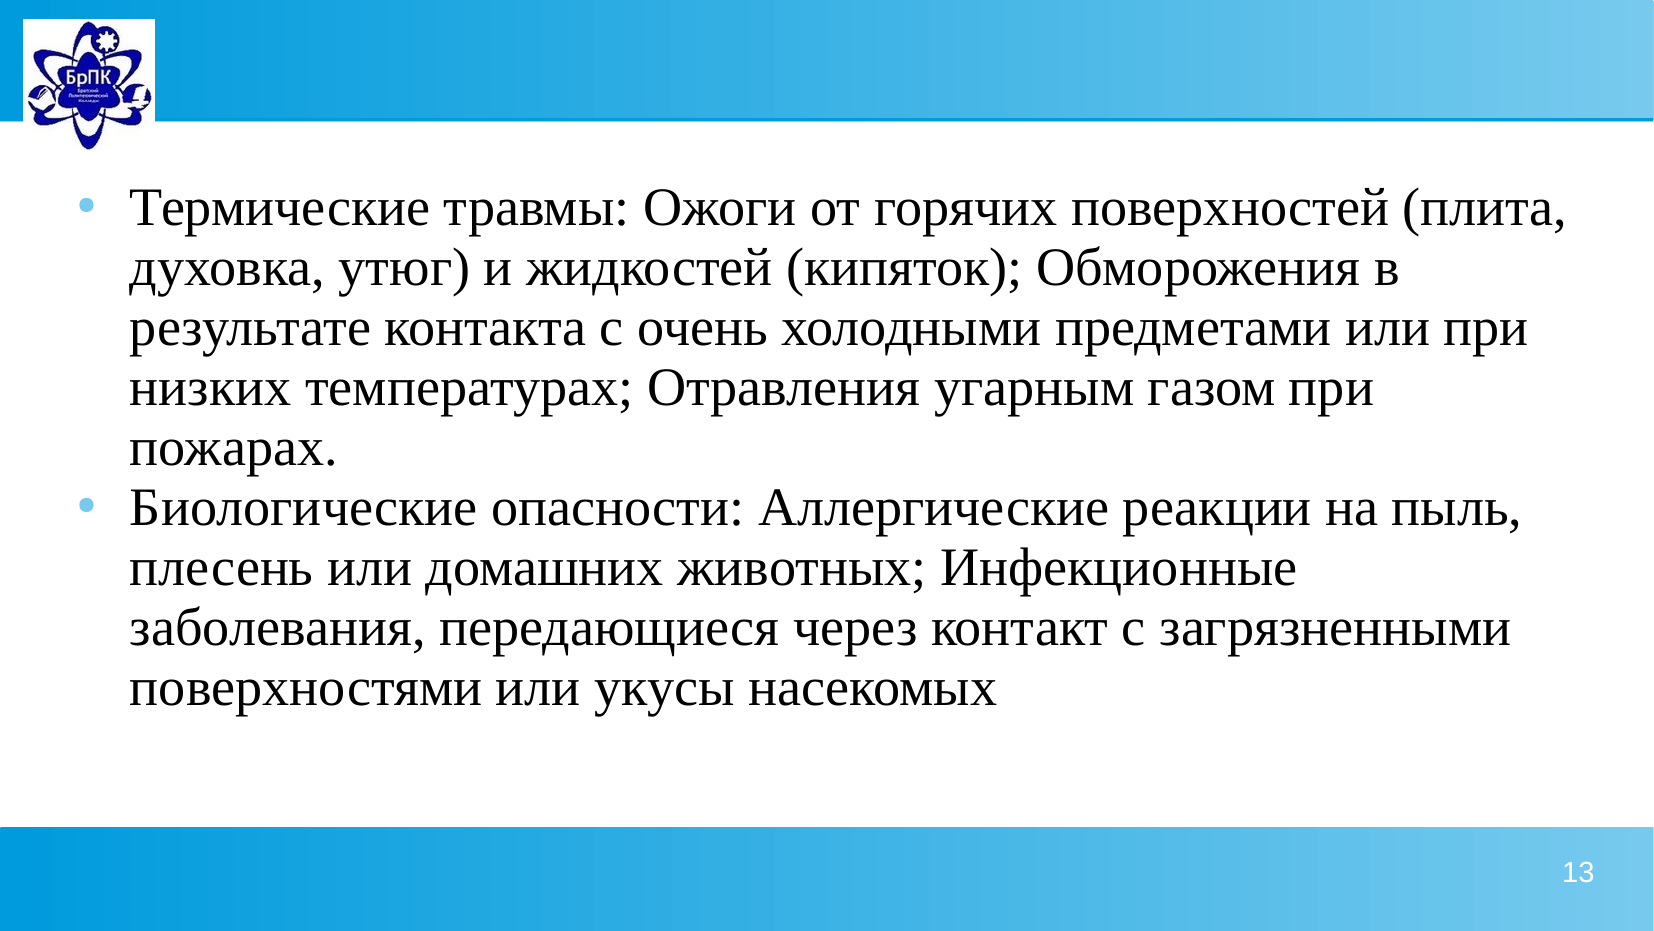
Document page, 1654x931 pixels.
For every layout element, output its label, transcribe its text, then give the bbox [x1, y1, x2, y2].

list Термические травмы: Ожоги от горячих поверхностей (плита, духовка, утюг) и жидкостей (кипяток); Обморожения в результате контакта с очень холодными предметами или при низких температурах; Отравления угарным газом при пожарах. Биологические опасности: Аллергические реакции на пыль, плесень или домашних животных; Инфекционные заболевания, передающиеся через контакт с загрязненными поверхностями или укусы насекомых [59, 177, 1595, 768]
picture [23, 20, 155, 151]
